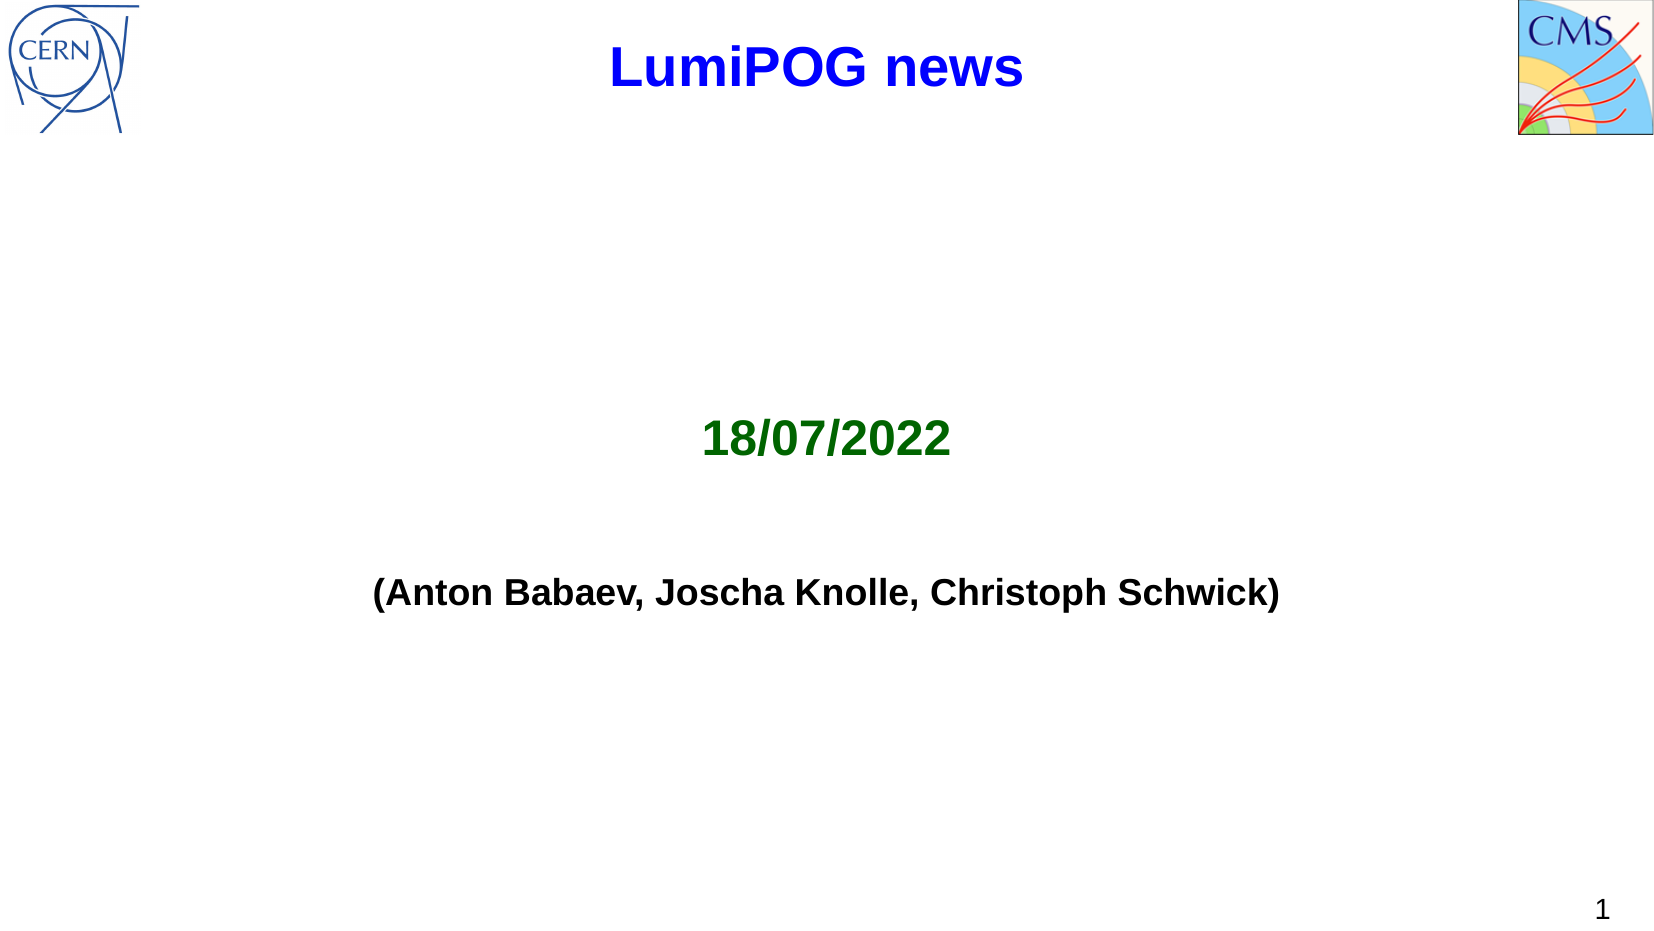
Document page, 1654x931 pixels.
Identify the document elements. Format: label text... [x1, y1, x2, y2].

picture [1518, 0, 1654, 135]
subtitle 18/07/2022 (Anton Babaev, Joscha Knolle, Christoph Schwick) [82, 168, 1571, 855]
picture [5, 2, 141, 135]
title LumiPOG news [173, 4, 1461, 129]
